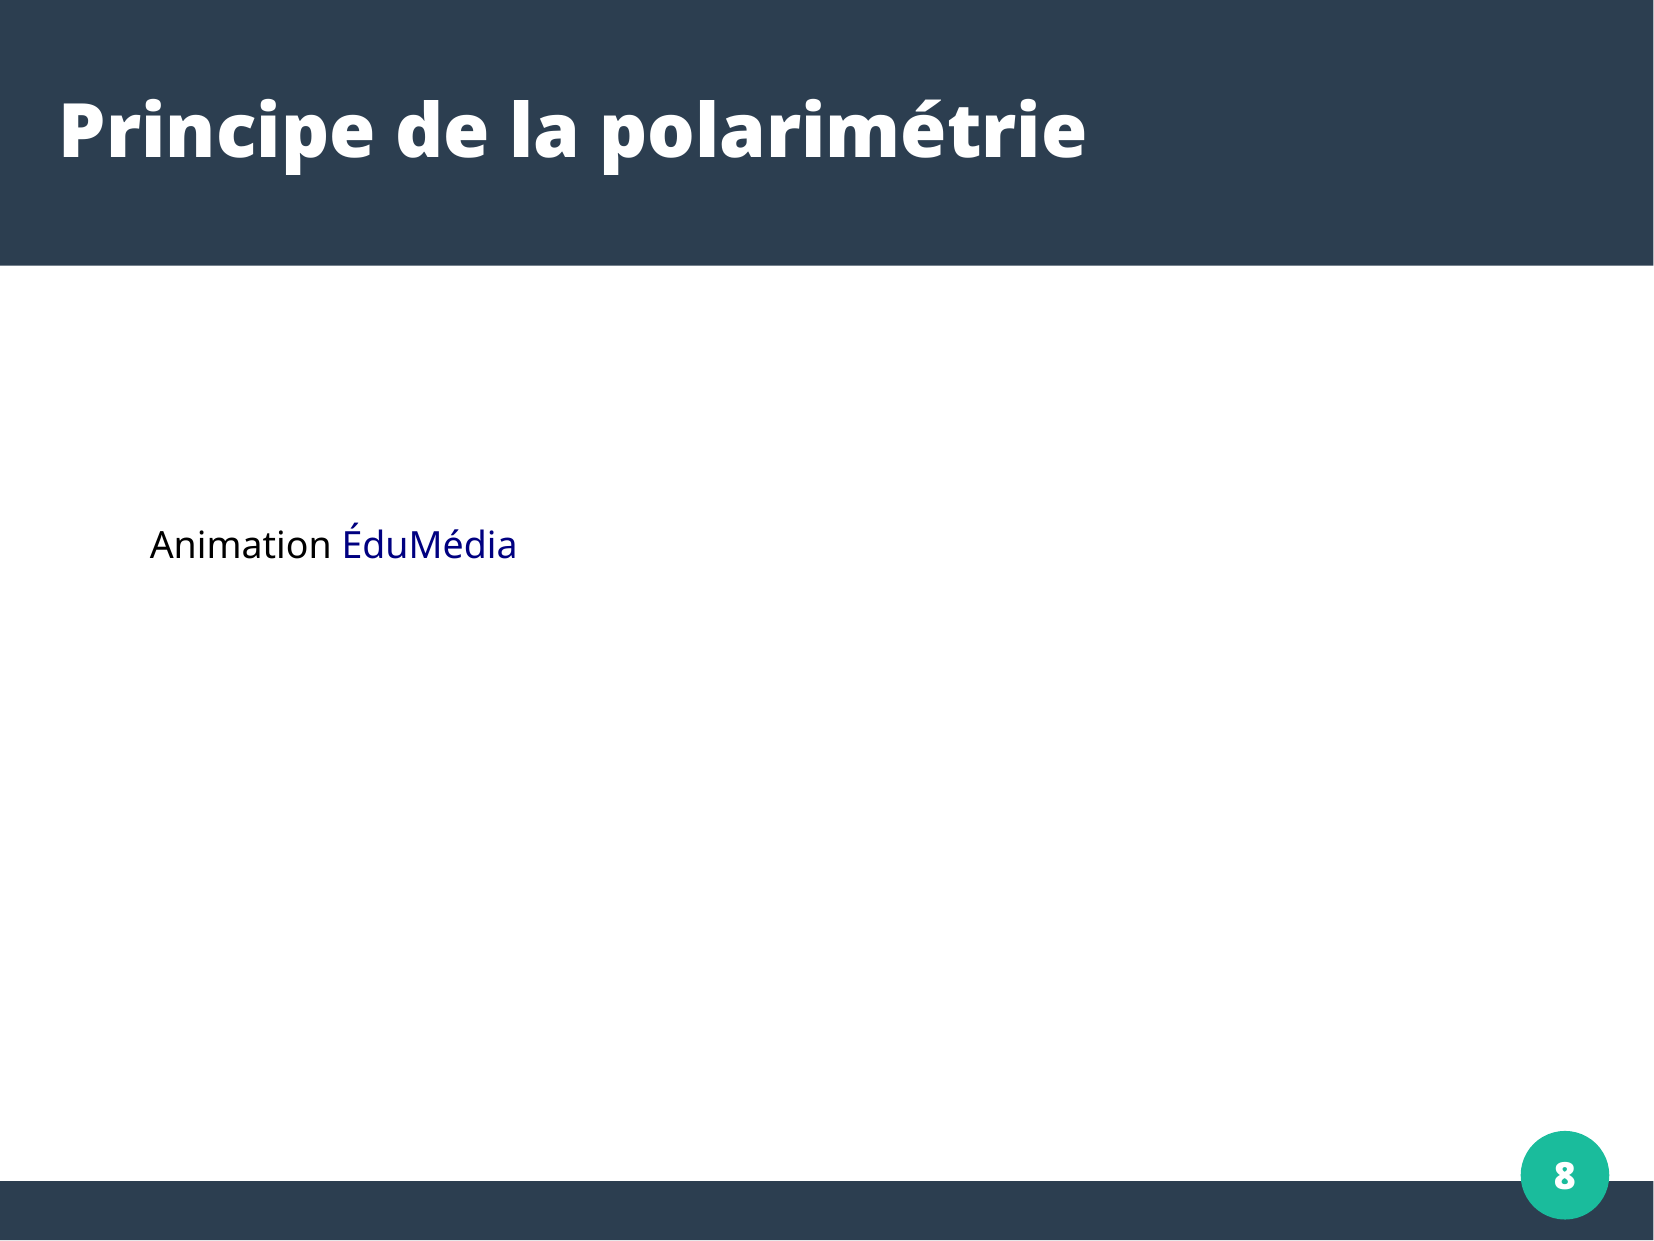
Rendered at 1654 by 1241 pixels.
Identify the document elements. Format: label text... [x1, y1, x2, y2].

text_box Animation ÉduMédia [135, 511, 586, 571]
title Principe de la polarimétrie [59, 49, 1595, 207]
